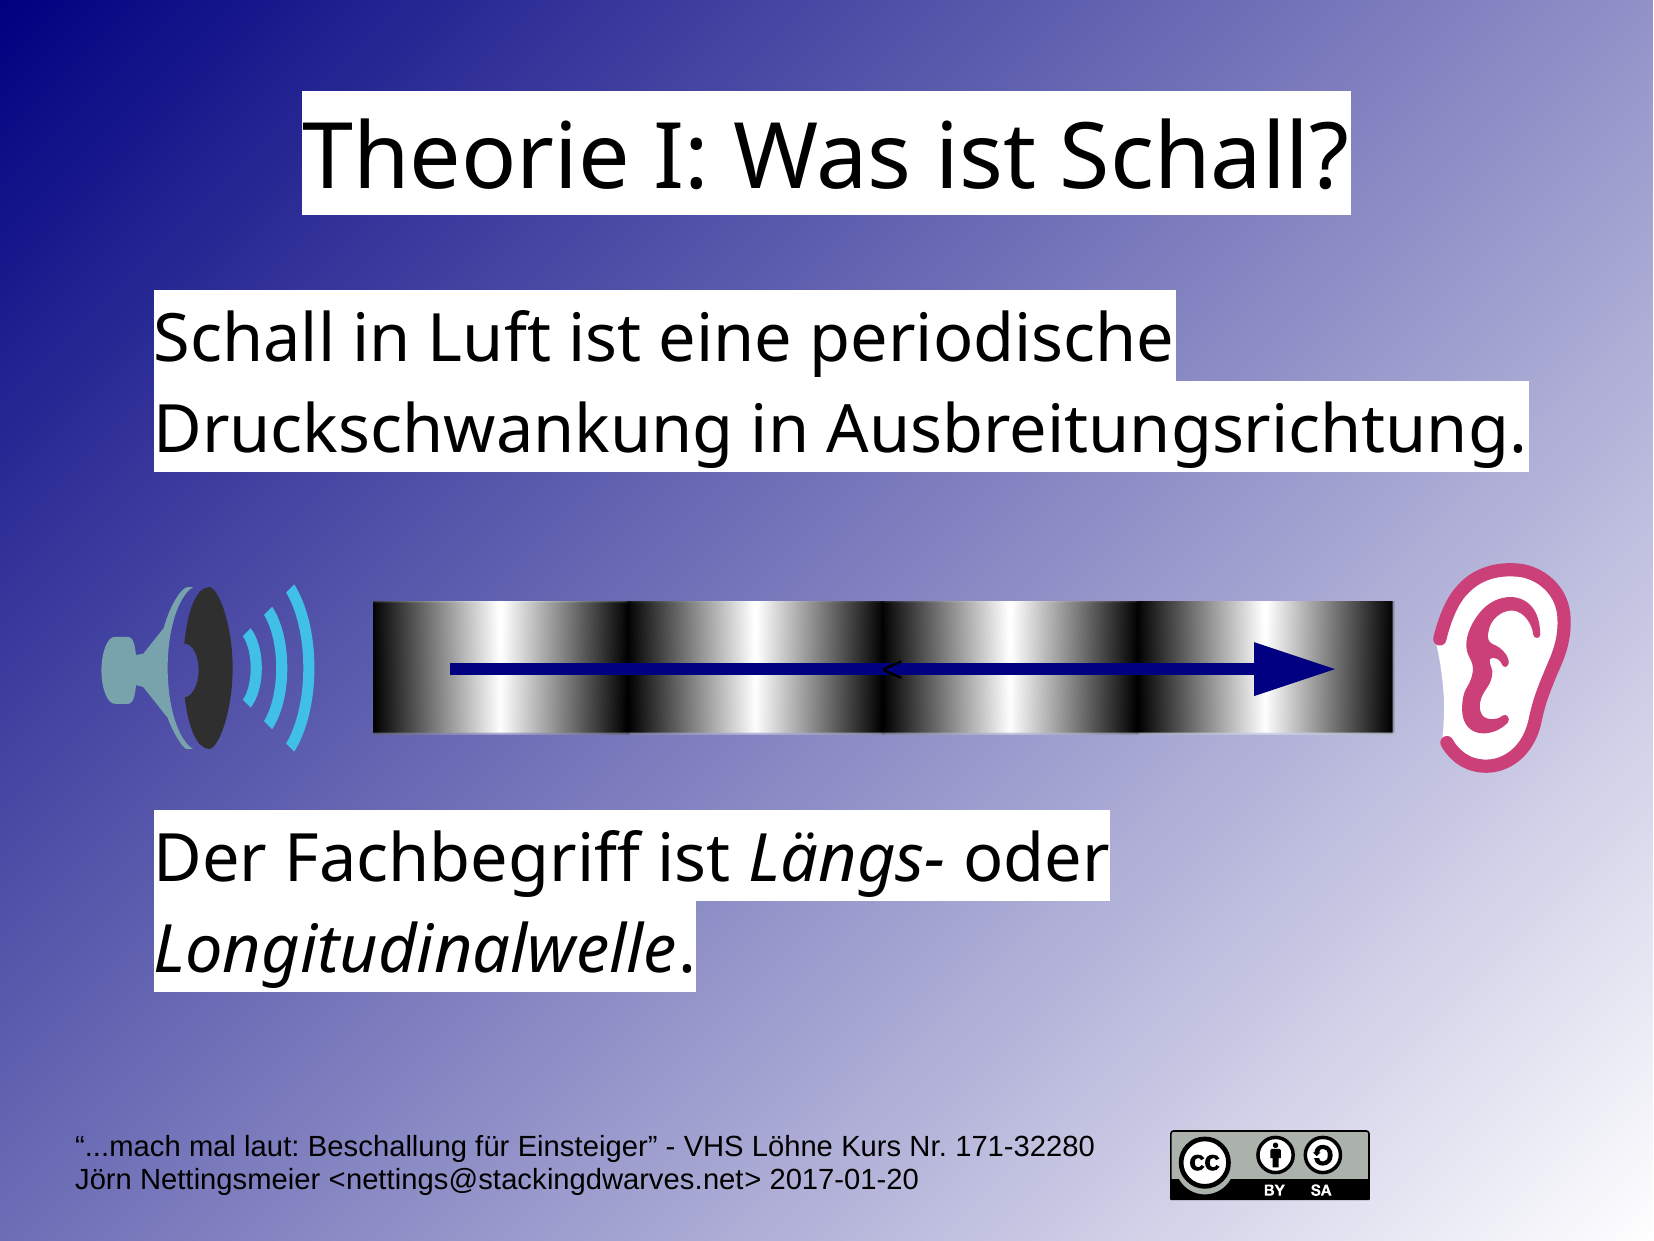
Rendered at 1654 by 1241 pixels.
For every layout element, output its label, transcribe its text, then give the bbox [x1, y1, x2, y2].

picture [100, 560, 316, 776]
title Theorie I: Was ist Schall? [82, 49, 1571, 257]
picture [373, 560, 1610, 776]
list Schall in Luft ist eine periodische Druckschwankung in Ausbreitungsrichtung. [82, 290, 1571, 526]
list Der Fachbegriff ist Längs- oder Longitudinalwelle. [82, 810, 1571, 1045]
